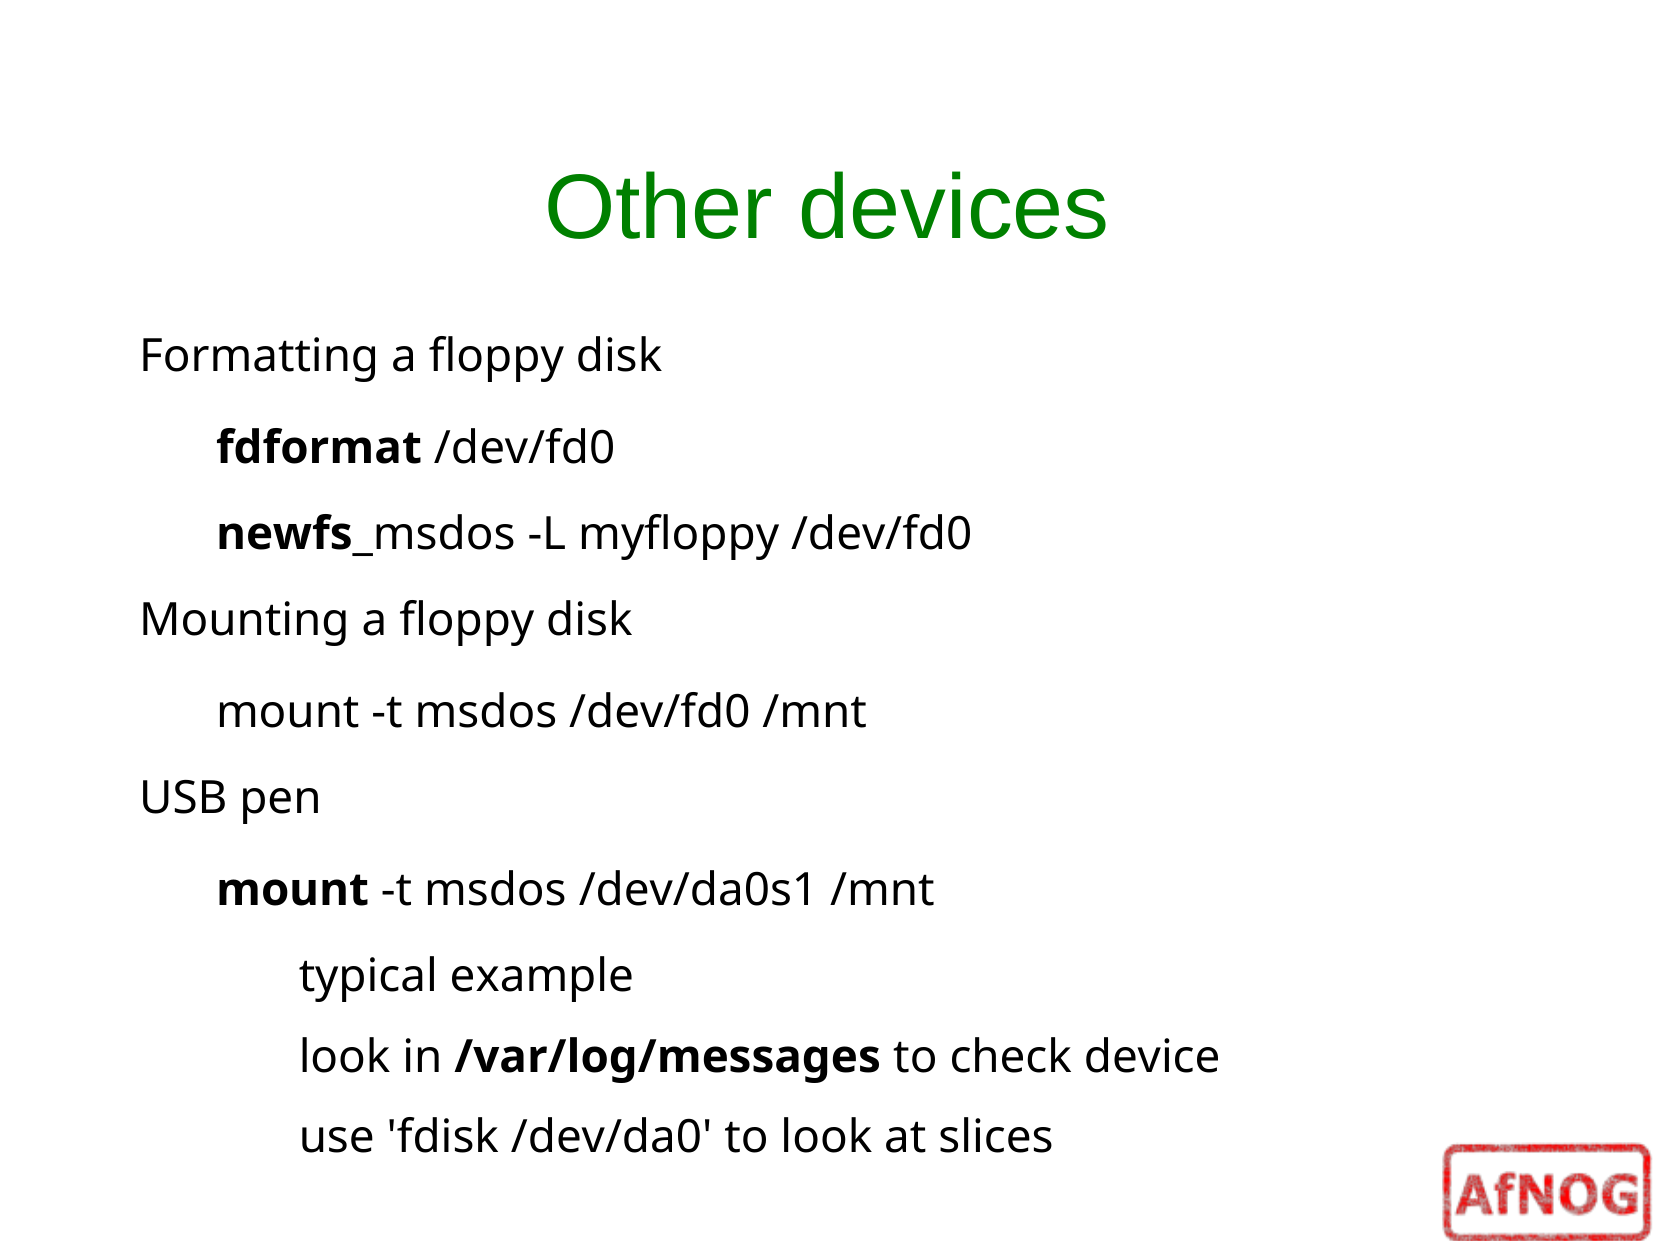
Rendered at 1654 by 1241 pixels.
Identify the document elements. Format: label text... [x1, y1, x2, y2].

title Other devices [121, 102, 1534, 310]
picture [1441, 1141, 1654, 1241]
list Formatting a floppy disk fdformat /dev/fd0 newfs_msdos -L myfloppy /dev/fd0 Mounting a floppy disk mount -t msdos /dev/fd0 /mnt USB pen mount -t msdos /dev/da0s1 /mnt typical example look in /var/log/messages to check device use 'fdisk /dev/da0' to look at slices [121, 322, 1561, 1145]
